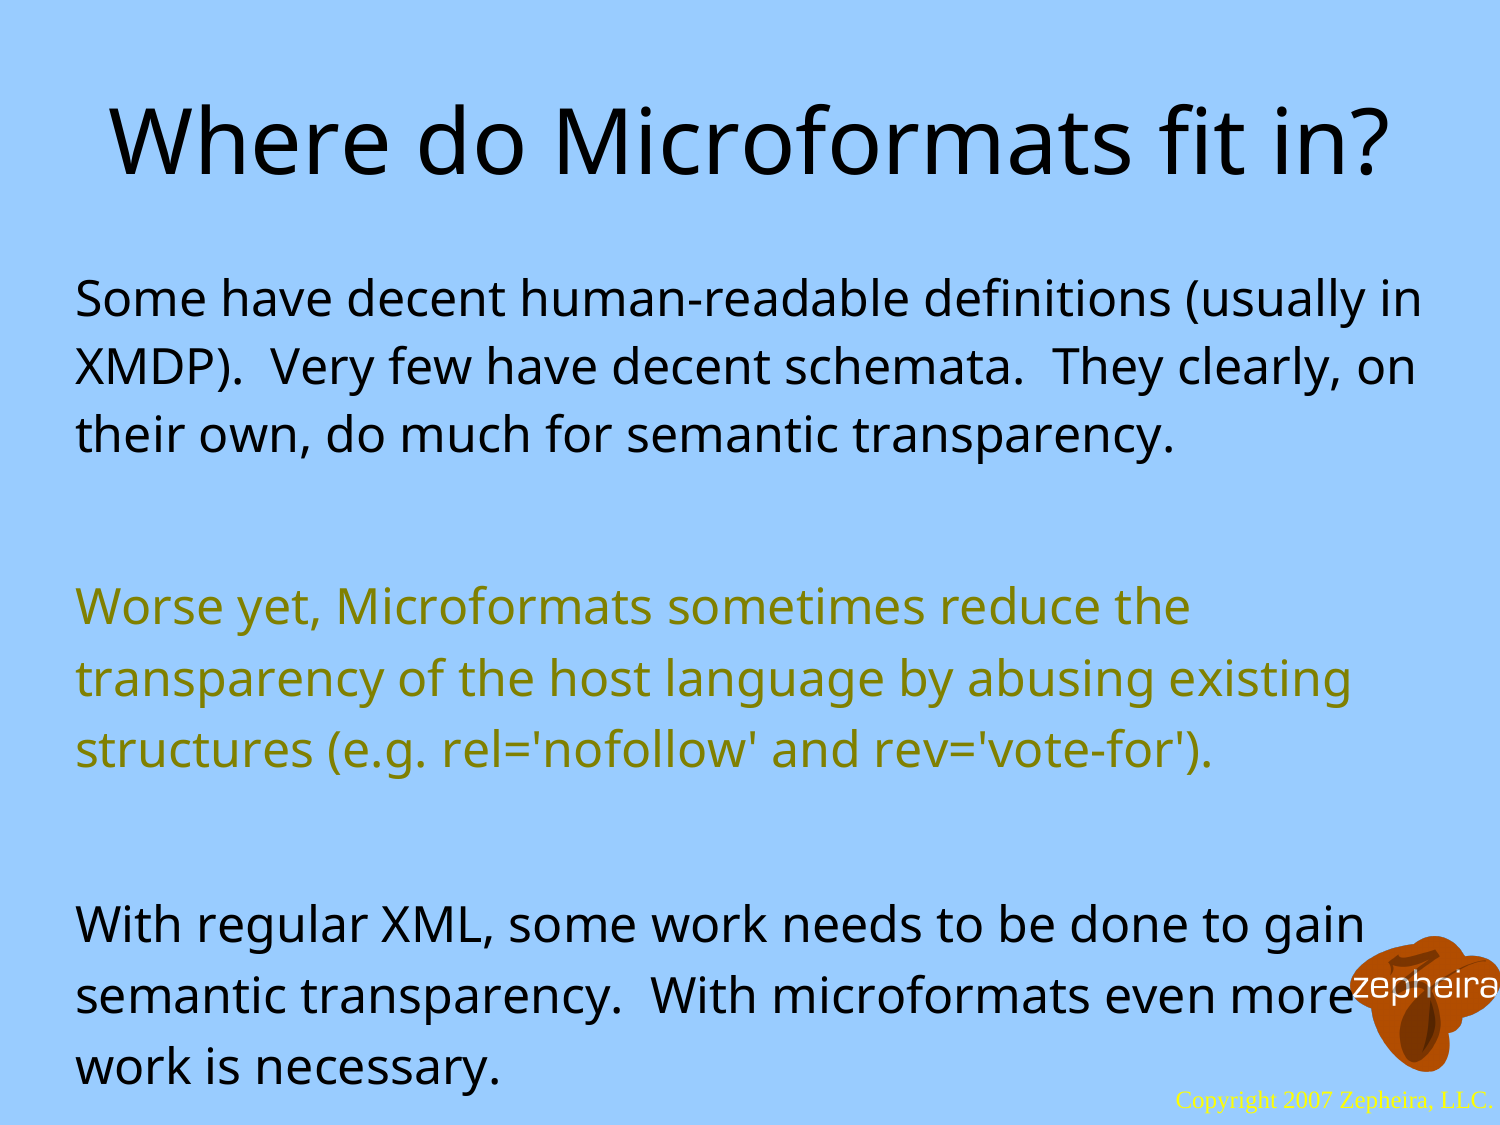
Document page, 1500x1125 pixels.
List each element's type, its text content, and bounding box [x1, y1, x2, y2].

title Where do Microformats fit in? [75, 45, 1426, 233]
picture [1426, 936, 1500, 1072]
list Some have decent human-readable definitions (usually in XMDP). Very few have decent schemata. They clearly, on their own, do much for semantic transparency. Worse yet, Microformats sometimes reduce the transparency of the host language by abusing existing structures (e.g. rel='nofollow' and rev='vote-for'). With regular XML, some work needs to be done to gain semantic transparency. With microformats even more work is necessary. [75, 262, 1426, 1091]
